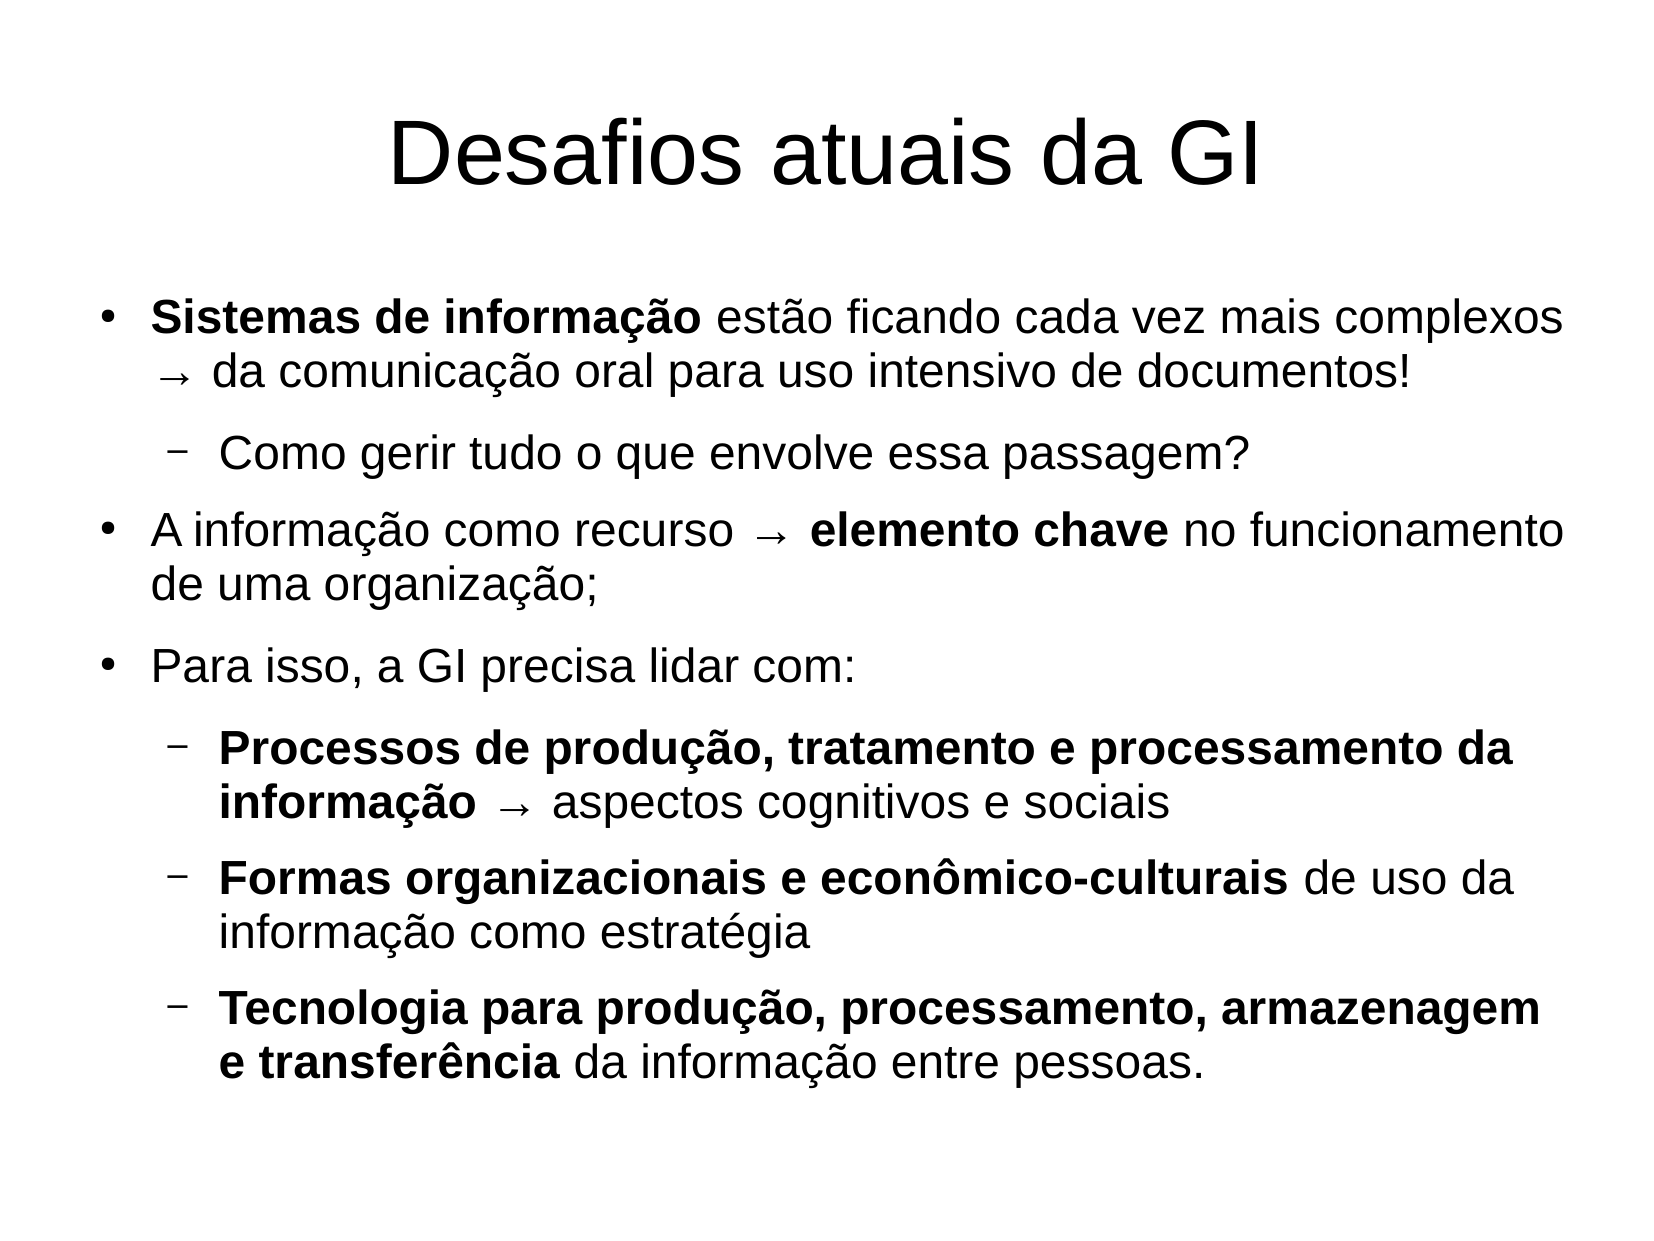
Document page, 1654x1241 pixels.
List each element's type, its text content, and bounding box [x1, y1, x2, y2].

list Sistemas de informação estão ficando cada vez mais complexos → da comunicação oral para uso intensivo de documentos! Como gerir tudo o que envolve essa passagem? A informação como recurso → elemento chave no funcionamento de uma organização; Para isso, a GI precisa lidar com: Processos de produção, tratamento e processamento da informação → aspectos cognitivos e sociais Formas organizacionais e econômico-culturais de uso da informação como estratégia Tecnologia para produção, processamento, armazenagem e transferência da informação entre pessoas. [82, 290, 1571, 1170]
title Desafios atuais da GI [82, 49, 1571, 257]
